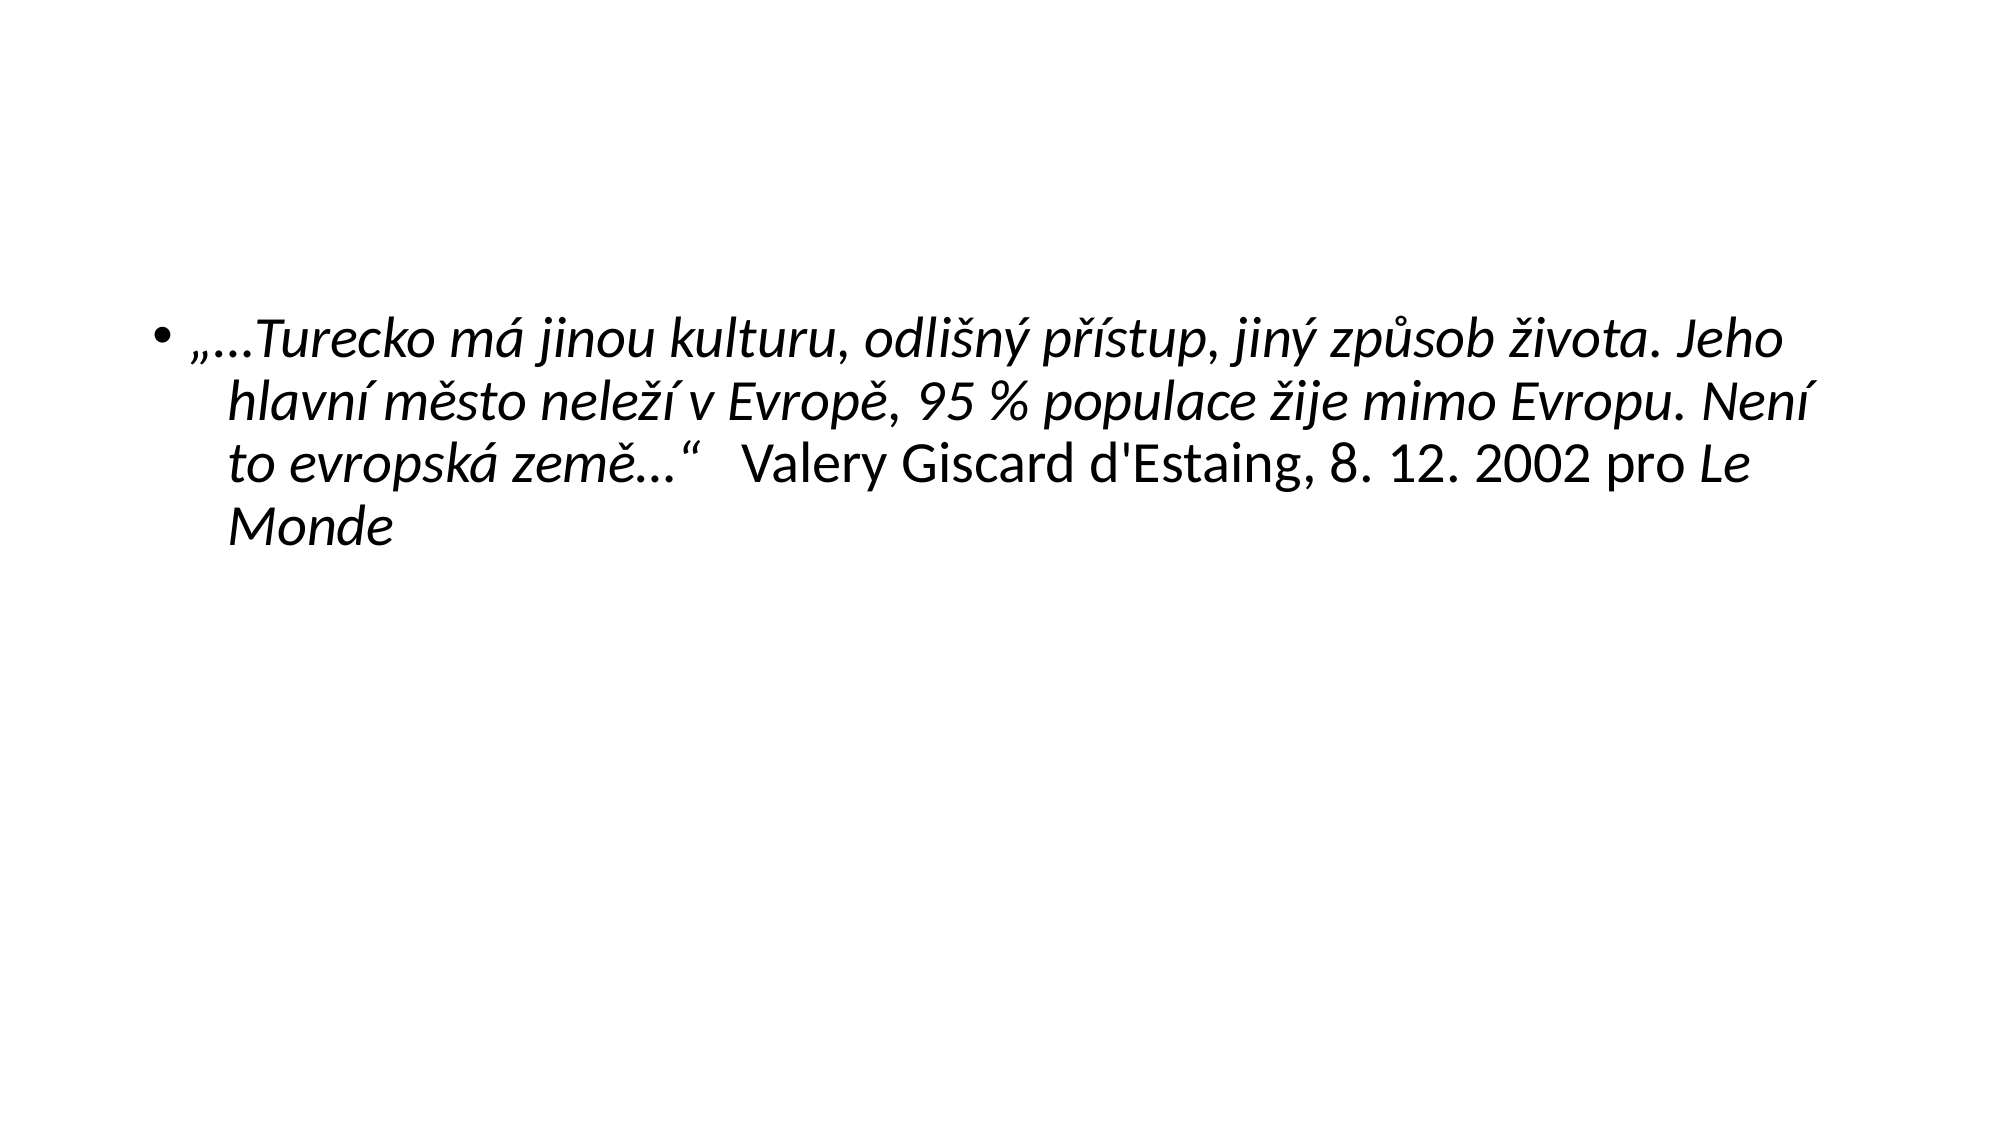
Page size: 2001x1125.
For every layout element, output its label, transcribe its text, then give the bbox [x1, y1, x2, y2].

list „…Turecko má jinou kulturu, odlišný přístup, jiný způsob života. Jeho hlavní město neleží v Evropě, 95 % populace žije mimo Evropu. Není to evropská země…“ Valery Giscard d'Estaing, 8. 12. 2002 pro Le Monde [137, 299, 1863, 1014]
